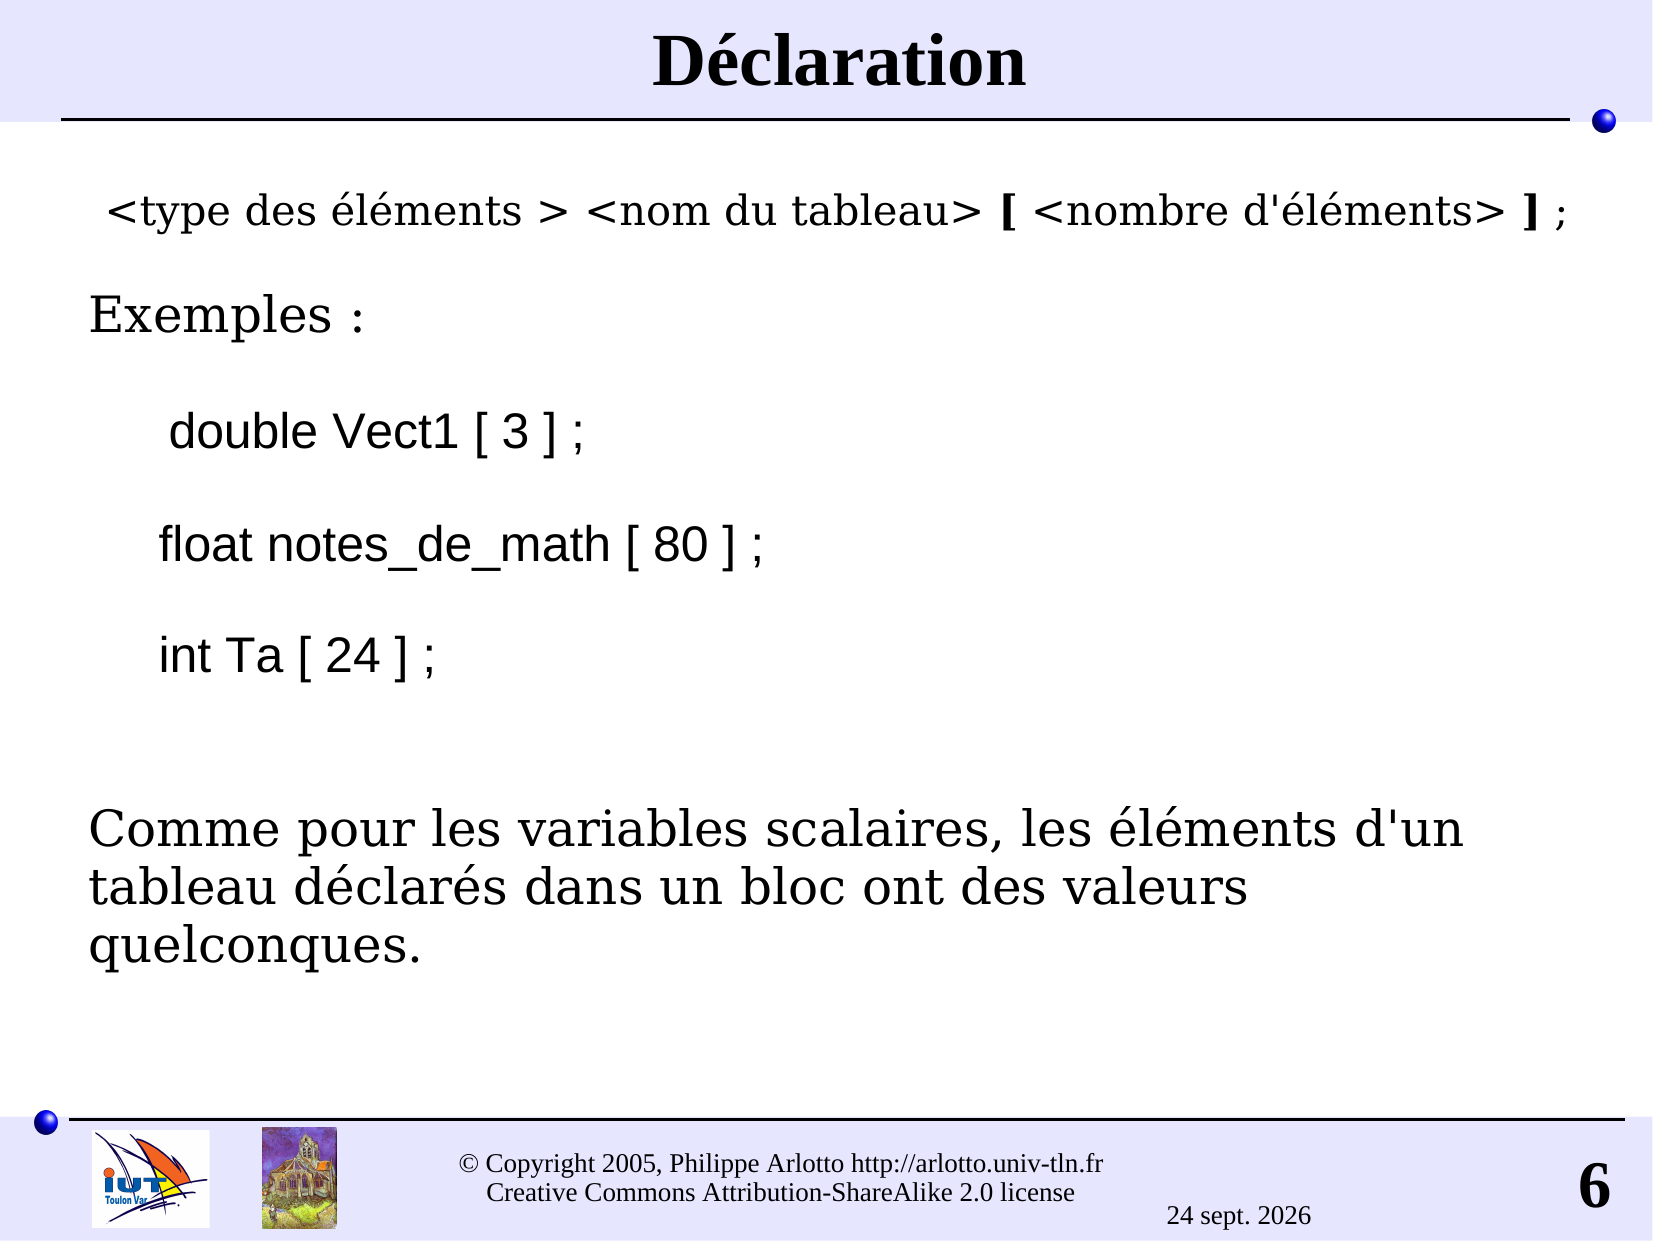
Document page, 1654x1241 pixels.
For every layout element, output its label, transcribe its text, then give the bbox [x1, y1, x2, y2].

title Déclaration [95, 11, 1585, 110]
picture [262, 1127, 337, 1229]
text_box <type des éléments > <nom du tableau> [ <nombre d'éléments> ] ; Exemples : double Vect1 [ 3 ] ; float notes_de_math [ 80 ] ; int Ta [ 24 ] ; Comme pour les variables scalaires, les éléments d'un tableau déclarés dans un bloc ont des valeurs quelconques. [88, 178, 1569, 1039]
